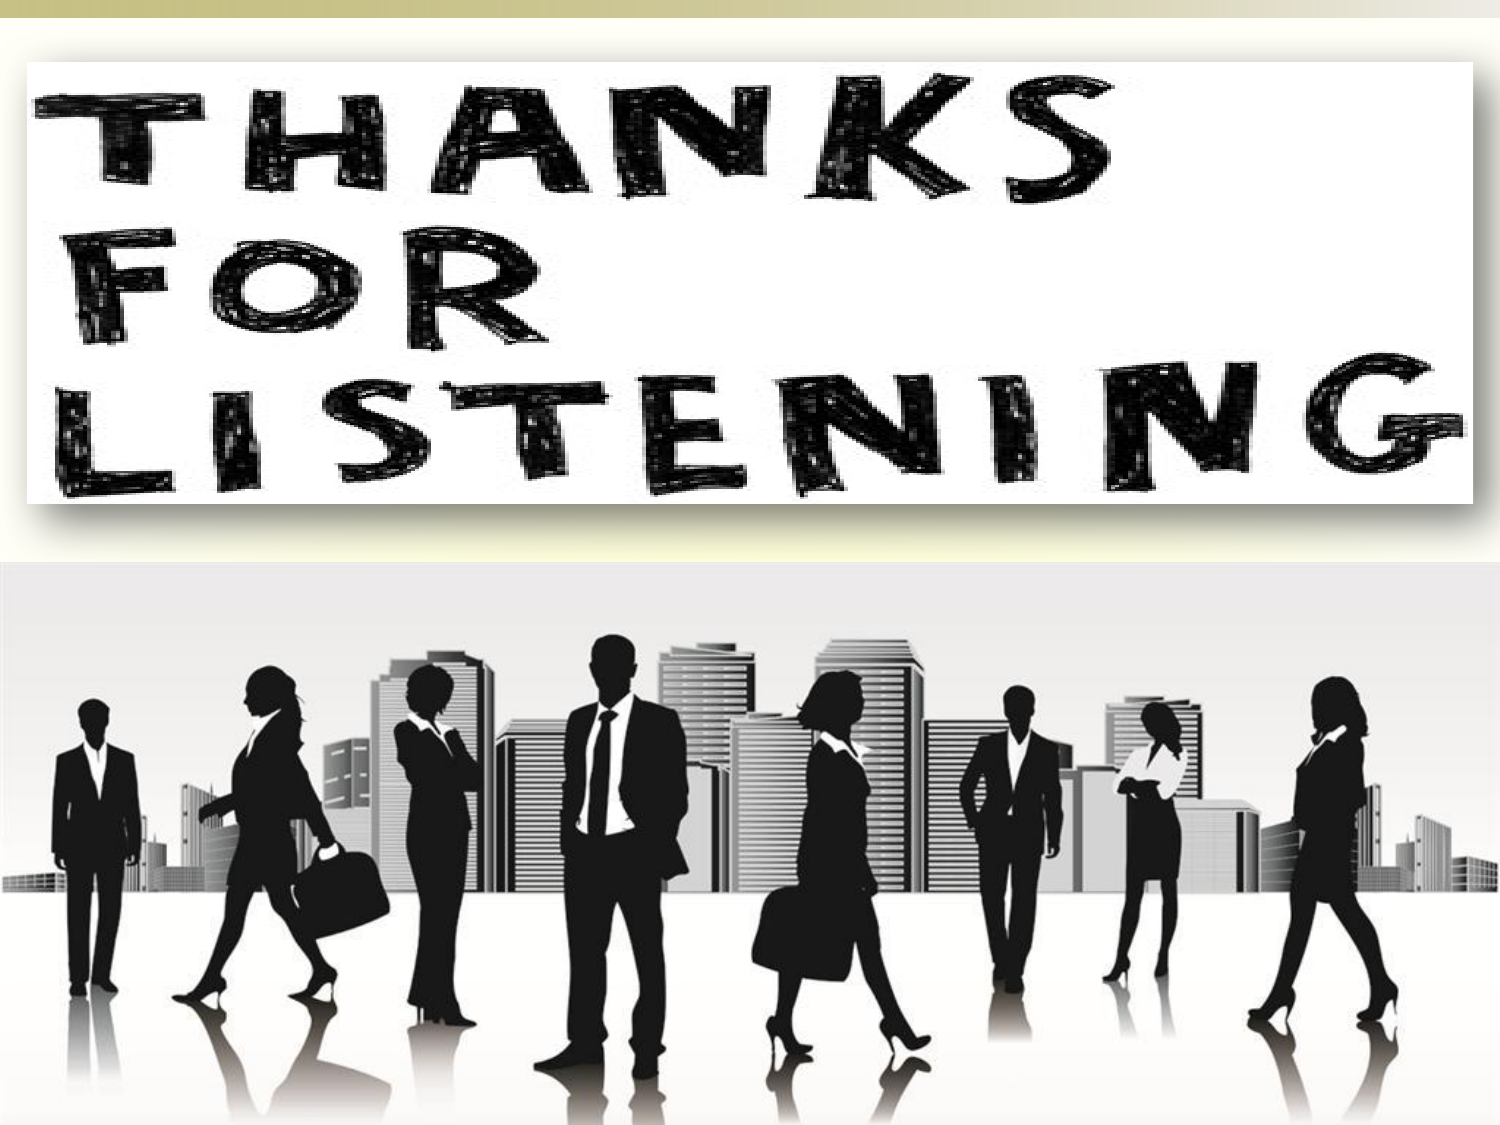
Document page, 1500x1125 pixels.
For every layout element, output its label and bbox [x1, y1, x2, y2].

picture [26, 62, 1474, 504]
picture [0, 562, 1500, 1125]
